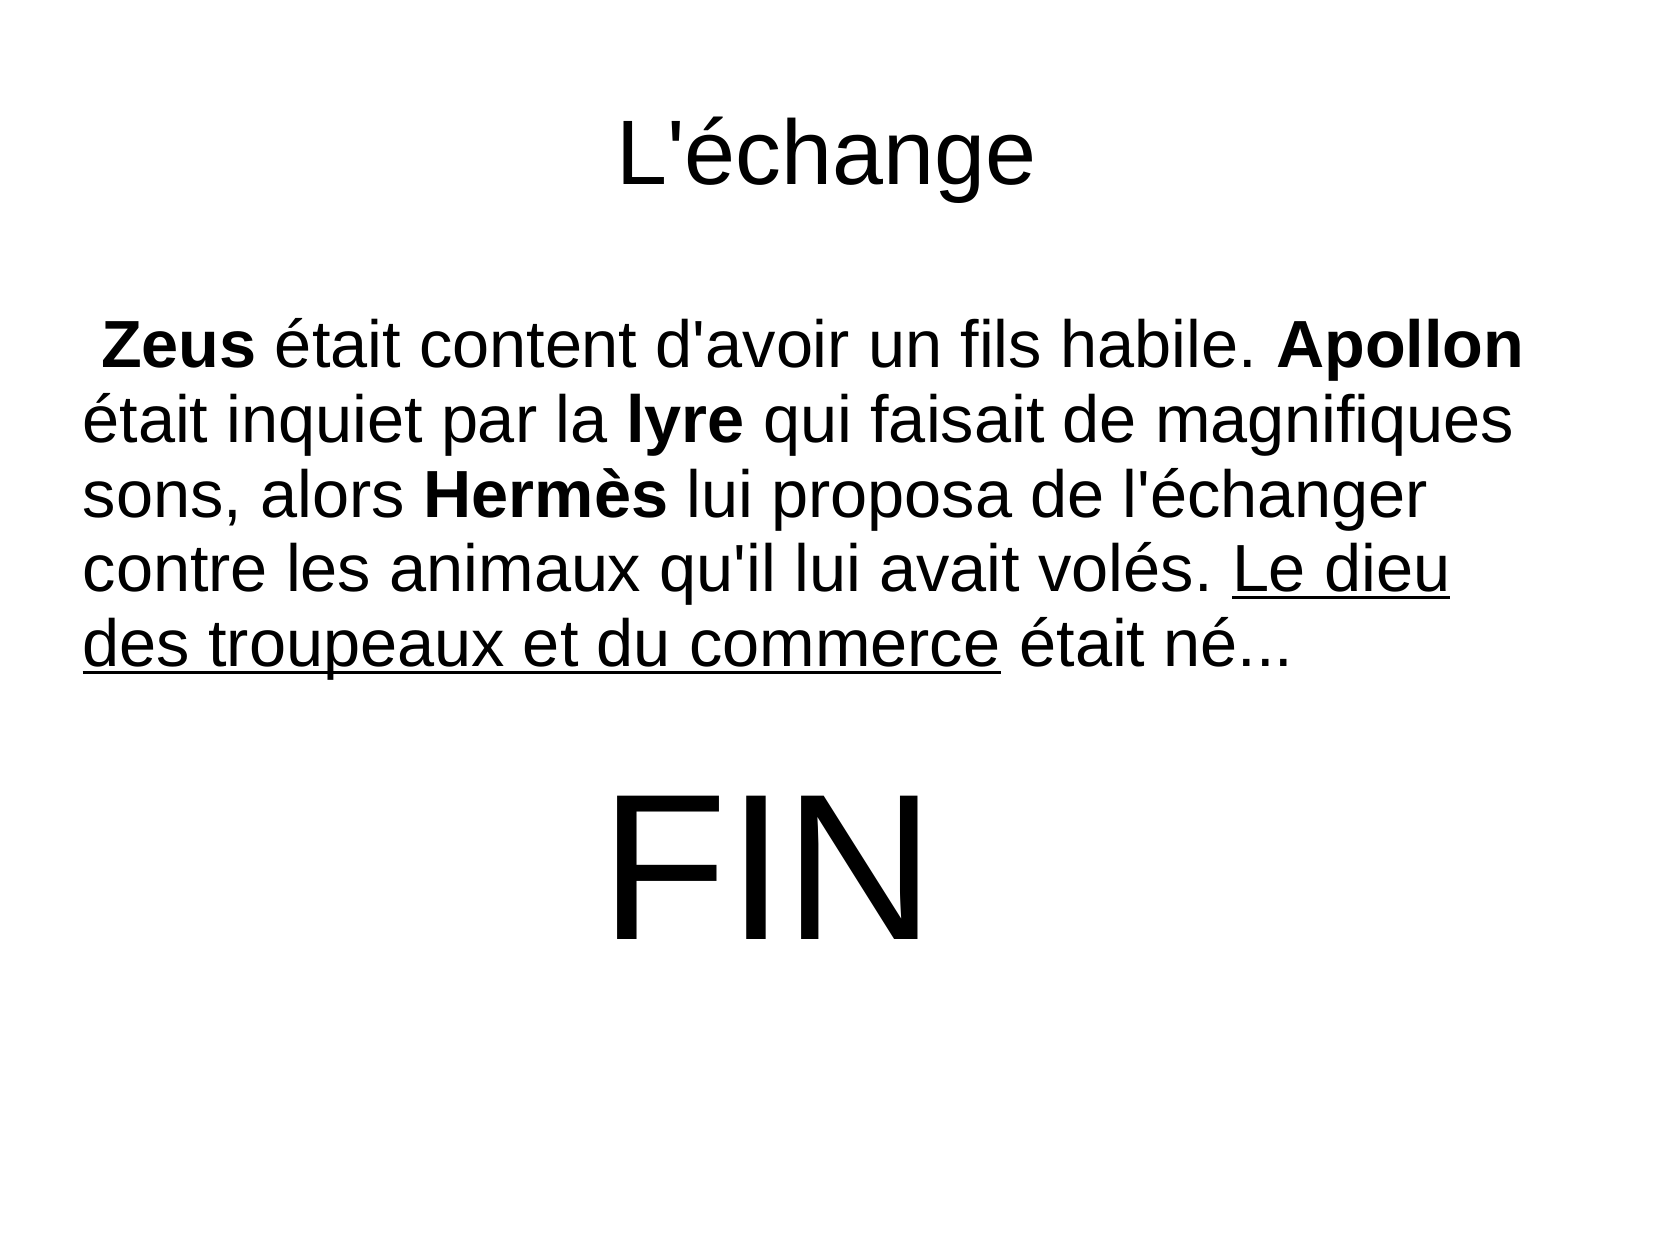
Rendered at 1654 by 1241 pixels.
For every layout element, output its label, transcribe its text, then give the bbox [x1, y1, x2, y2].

text_box FIN [106, 744, 1430, 992]
title L'échange [82, 49, 1571, 257]
list Zeus était content d'avoir un fils habile. Apollon était inquiet par la lyre qui faisait de magnifiques sons, alors Hermès lui proposa de l'échanger contre les animaux qu'il lui avait volés. Le dieu des troupeaux et du commerce était né... [82, 307, 1571, 702]
